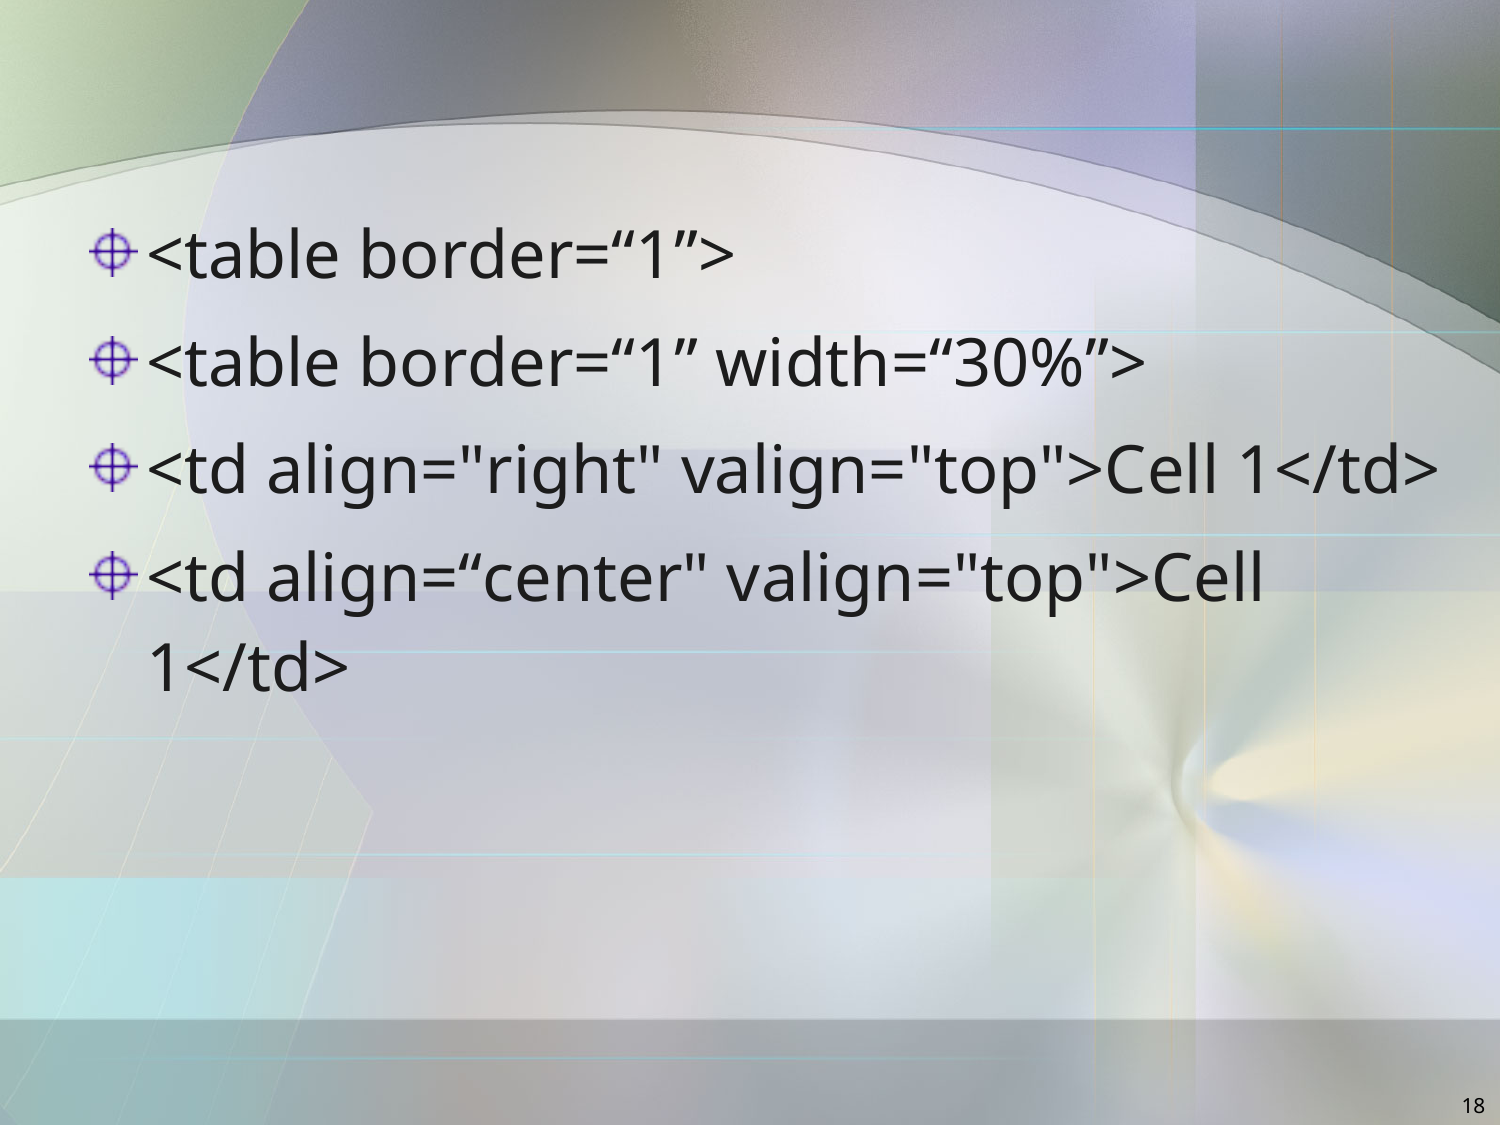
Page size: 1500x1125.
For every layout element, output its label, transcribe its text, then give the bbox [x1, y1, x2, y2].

list <table border=“1”> <table border=“1” width=“30%”> <td align="right" valign="top">Cell 1</td> <td align=“center" valign="top">Cell 1</td> [75, 199, 1500, 1063]
picture [0, 0, 1500, 1125]
